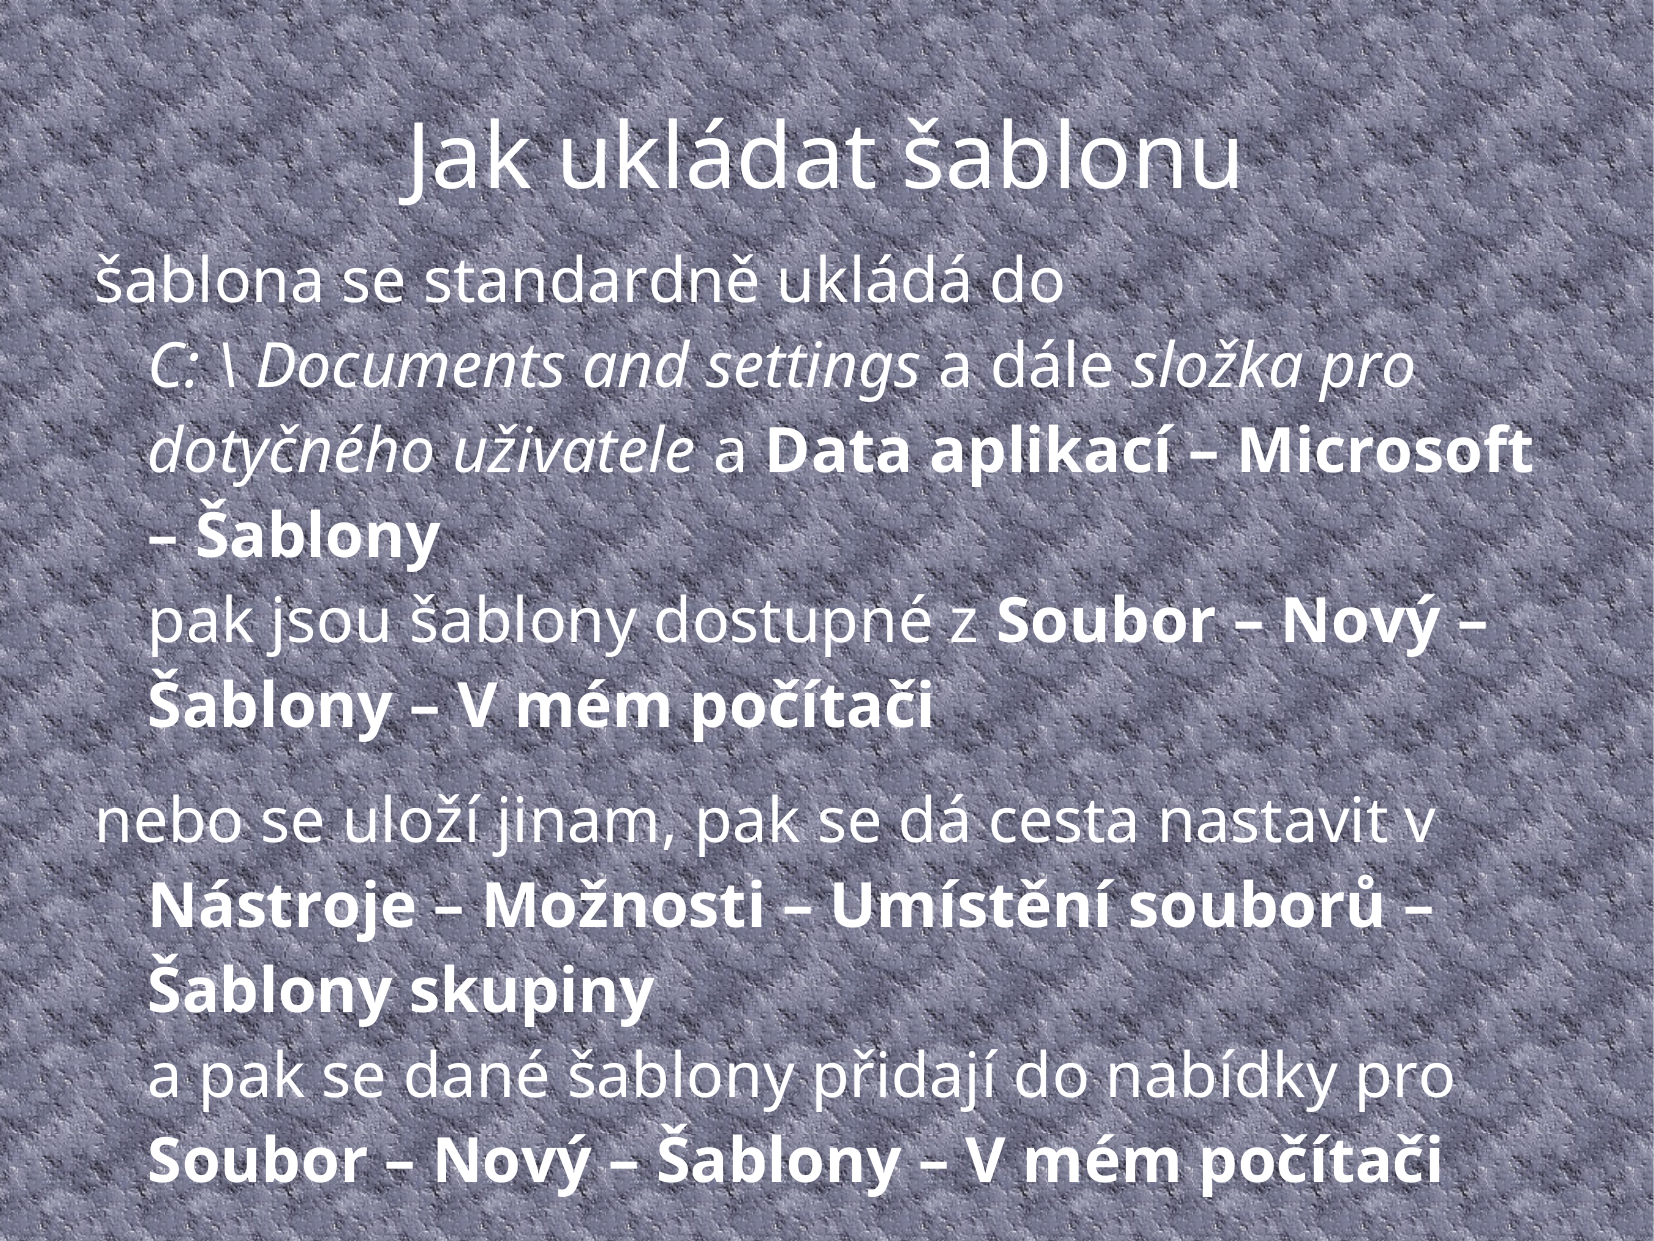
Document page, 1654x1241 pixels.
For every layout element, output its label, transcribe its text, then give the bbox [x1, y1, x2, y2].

title Jak ukládat šablonu [82, 49, 1571, 257]
picture [0, 0, 1654, 1241]
list šablona se standardně ukládá do C: \ Documents and settings a dále složka pro dotyčného uživatele a Data aplikací – Microsoft – Šablony pak jsou šablony dostupné z Soubor – Nový – Šablony – V mém počítači nebo se uloží jinam, pak se dá cesta nastavit v Nástroje – Možnosti – Umístění souborů – Šablony skupiny a pak se dané šablony přidají do nabídky pro Soubor – Nový – Šablony – V mém počítači [76, 236, 1565, 1173]
